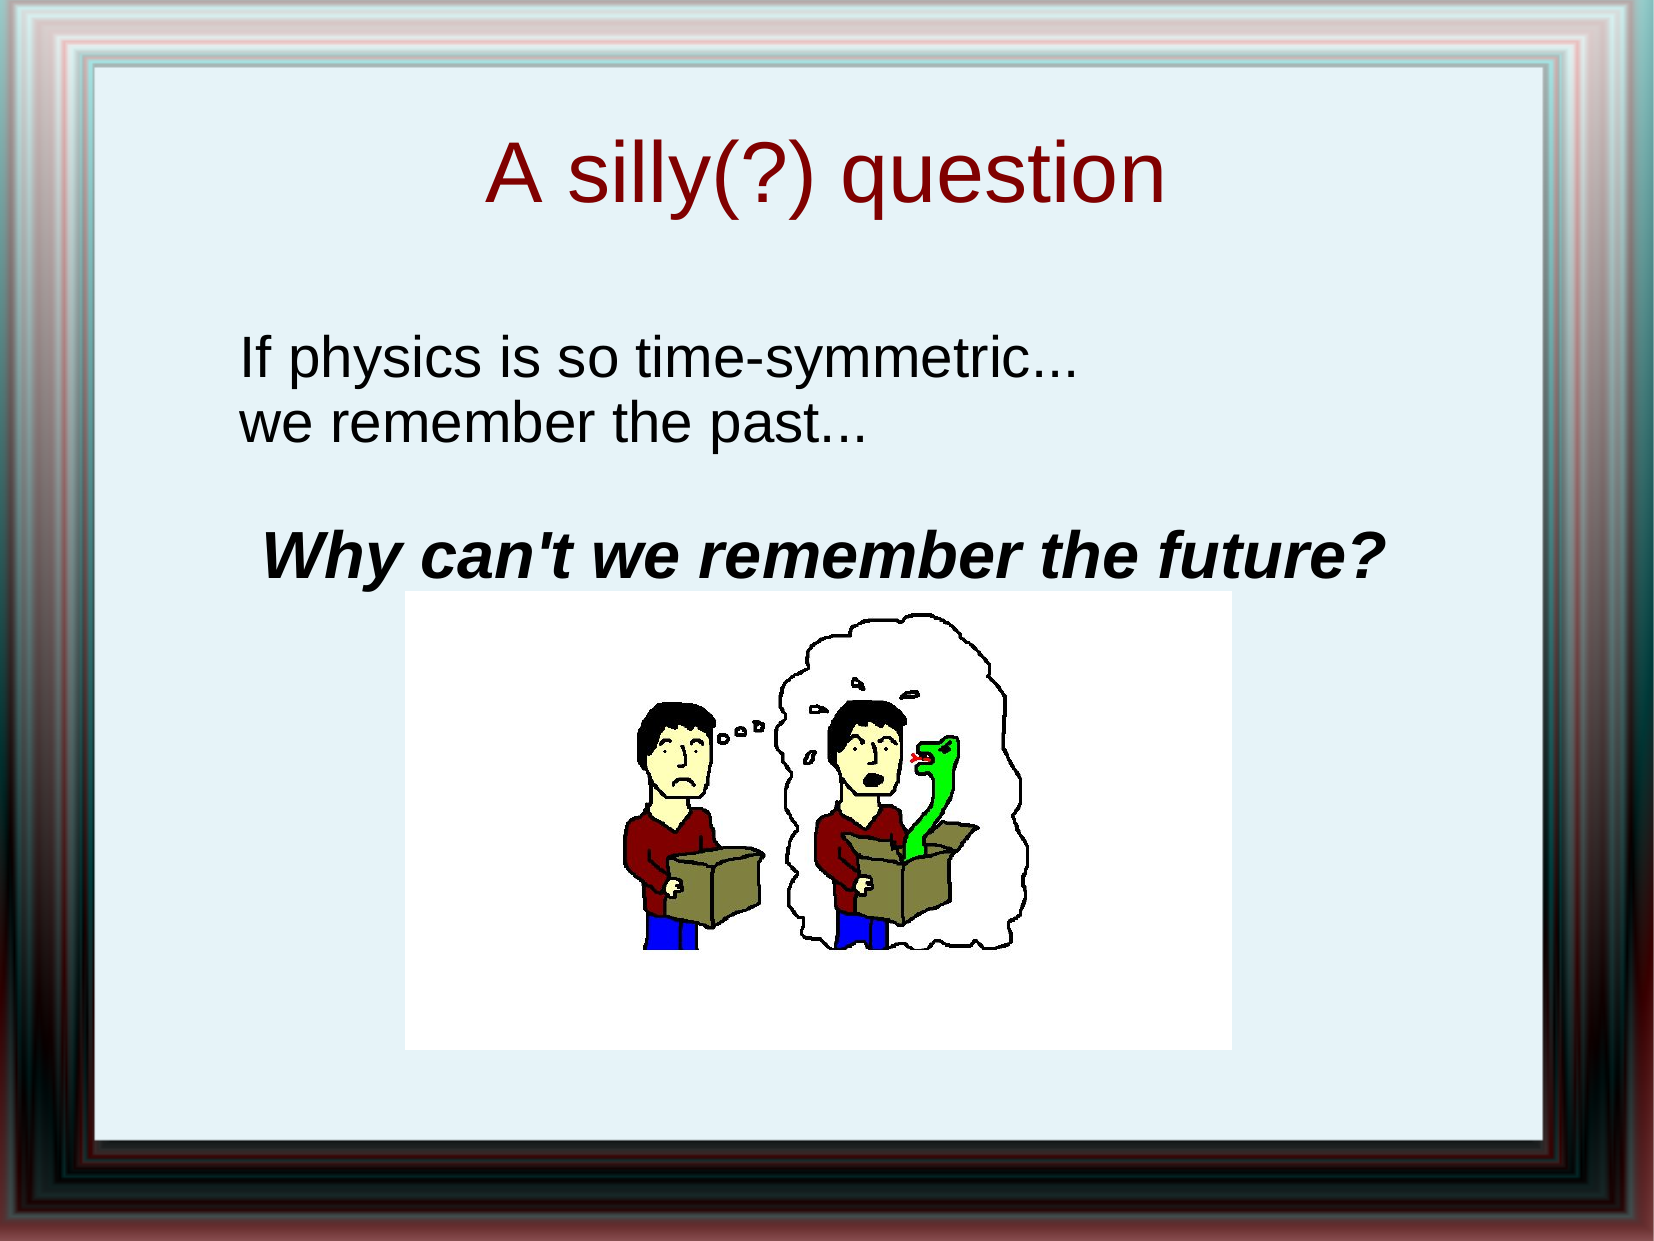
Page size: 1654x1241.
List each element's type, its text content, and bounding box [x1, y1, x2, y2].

text_box Why can't we remember the future? [285, 510, 1366, 601]
title A silly(?) question [118, 88, 1536, 257]
text_box If physics is so time-symmetric... we remember the past... [225, 345, 1231, 436]
picture [0, 0, 1654, 1241]
